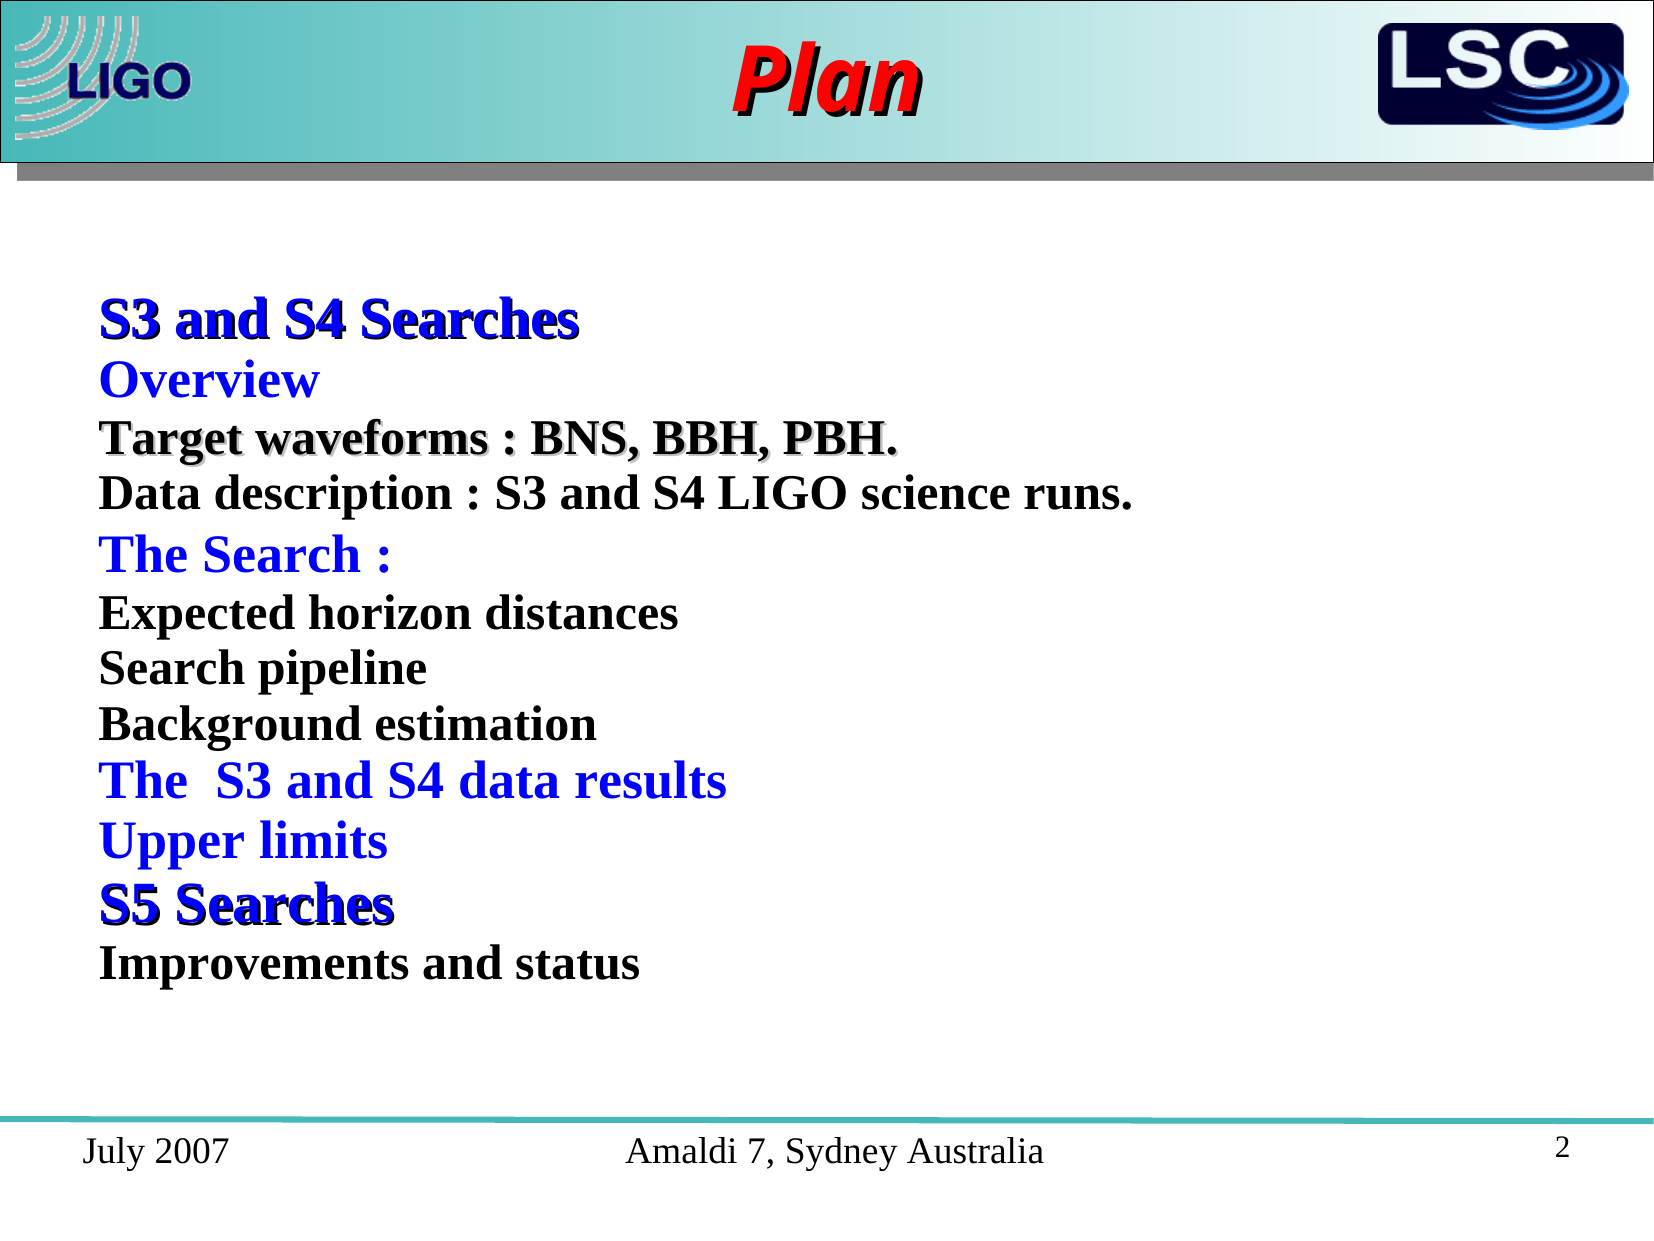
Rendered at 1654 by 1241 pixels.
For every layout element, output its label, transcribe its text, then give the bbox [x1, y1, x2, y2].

picture [15, 16, 192, 140]
picture [1378, 23, 1629, 130]
subtitle S3 and S4 Searches Overview Target waveforms : BNS, BBH, PBH. Data description : S3 and S4 LIGO science runs. The Search : Expected horizon distances Search pipeline Background estimation The S3 and S4 data results Upper limits S5 Searches Improvements and status [62, 153, 1616, 1123]
text_box Plan [562, 19, 1092, 133]
